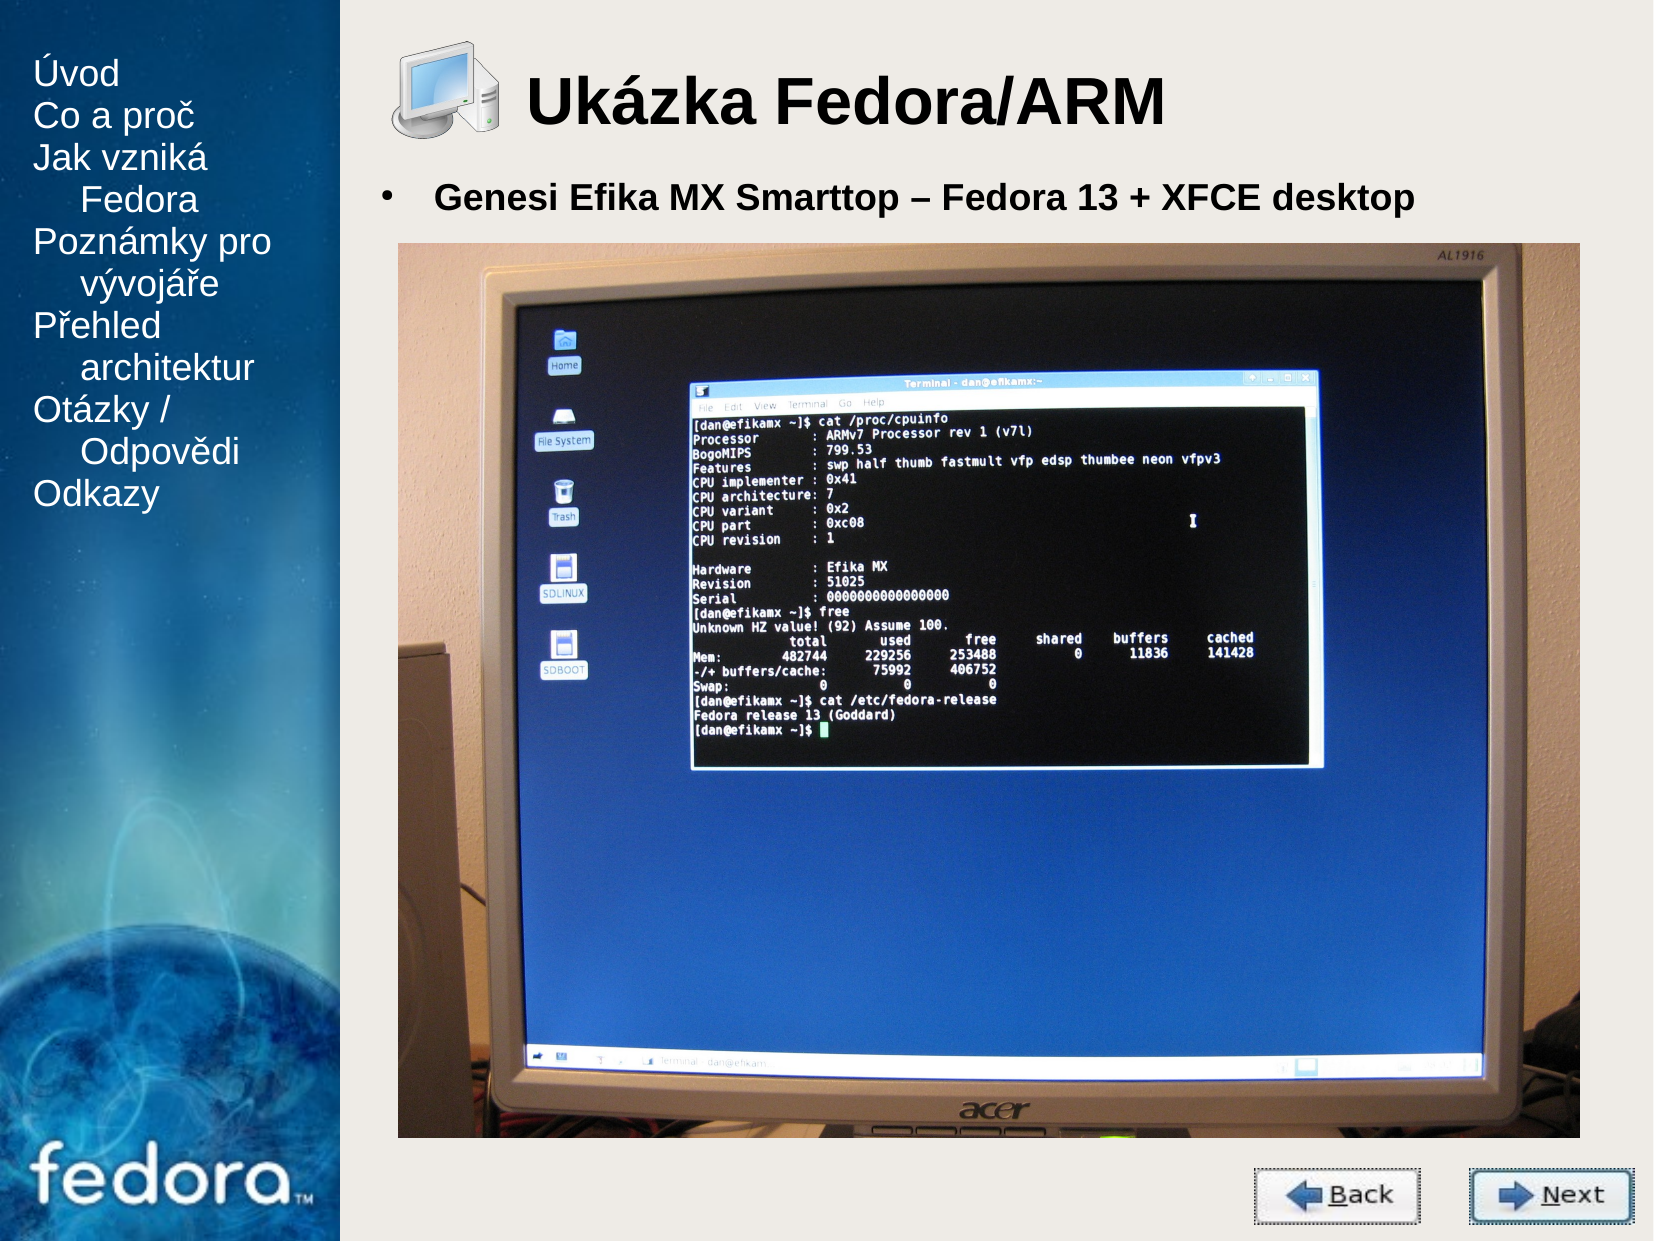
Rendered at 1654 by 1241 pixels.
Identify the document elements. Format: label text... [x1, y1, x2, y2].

picture [0, 0, 1654, 1241]
text_box Úvod Co a proč Jak vzniká Fedora Poznámky pro vývojáře Přehled architektur Otázky / Odpovědi Odkazy [18, 45, 327, 523]
list Genesi Efika MX Smarttop – Fedora 13 + XFCE desktop [362, 176, 1654, 244]
text_box Ukázka Fedora/ARM [511, 56, 1528, 147]
